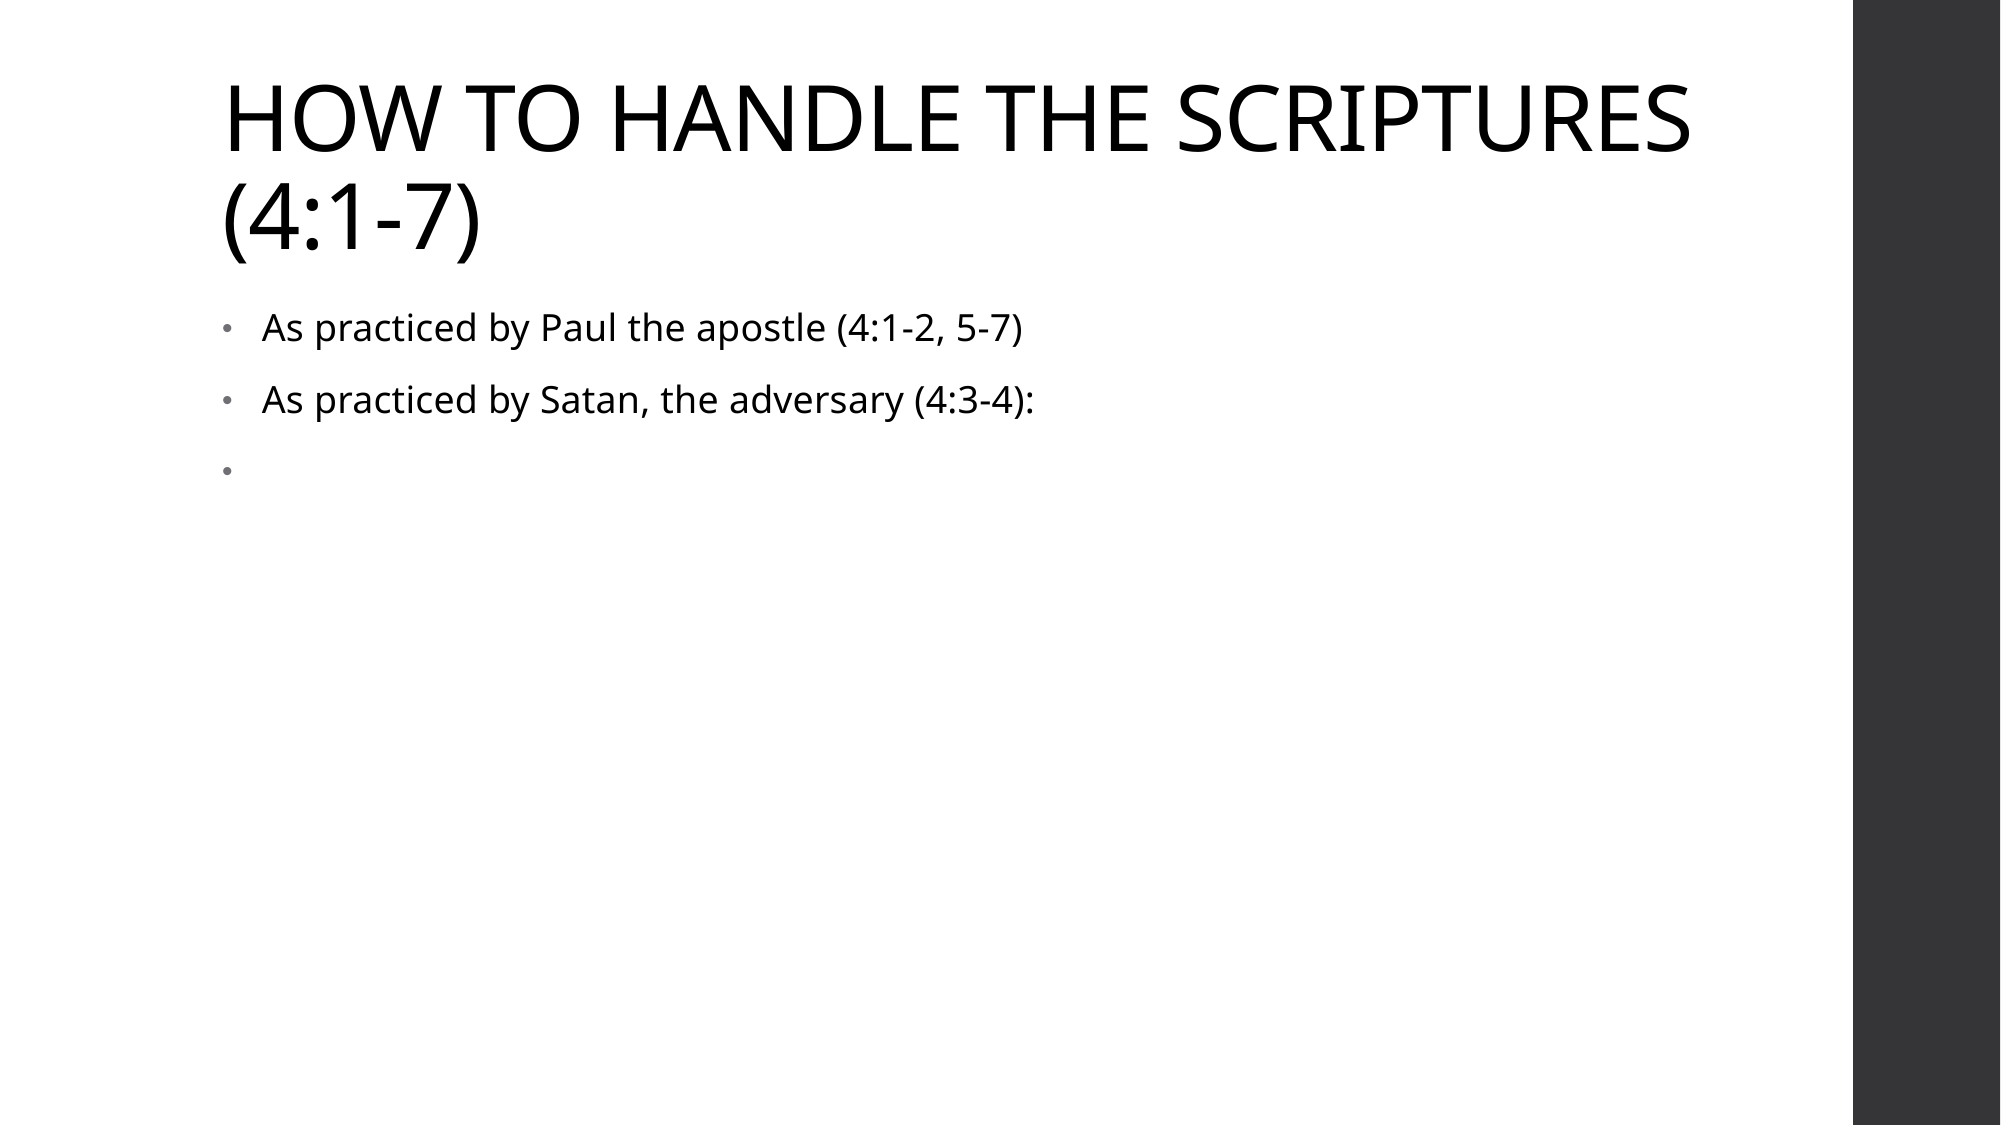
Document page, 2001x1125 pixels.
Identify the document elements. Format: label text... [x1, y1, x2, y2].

title HOW TO HANDLE THE SCRIPTURES (4:1-7) [206, 60, 1797, 278]
list As practiced by Paul the apostle (4:1-2, 5-7) As practiced by Satan, the adversary (4:3-4): [206, 299, 1617, 1014]
